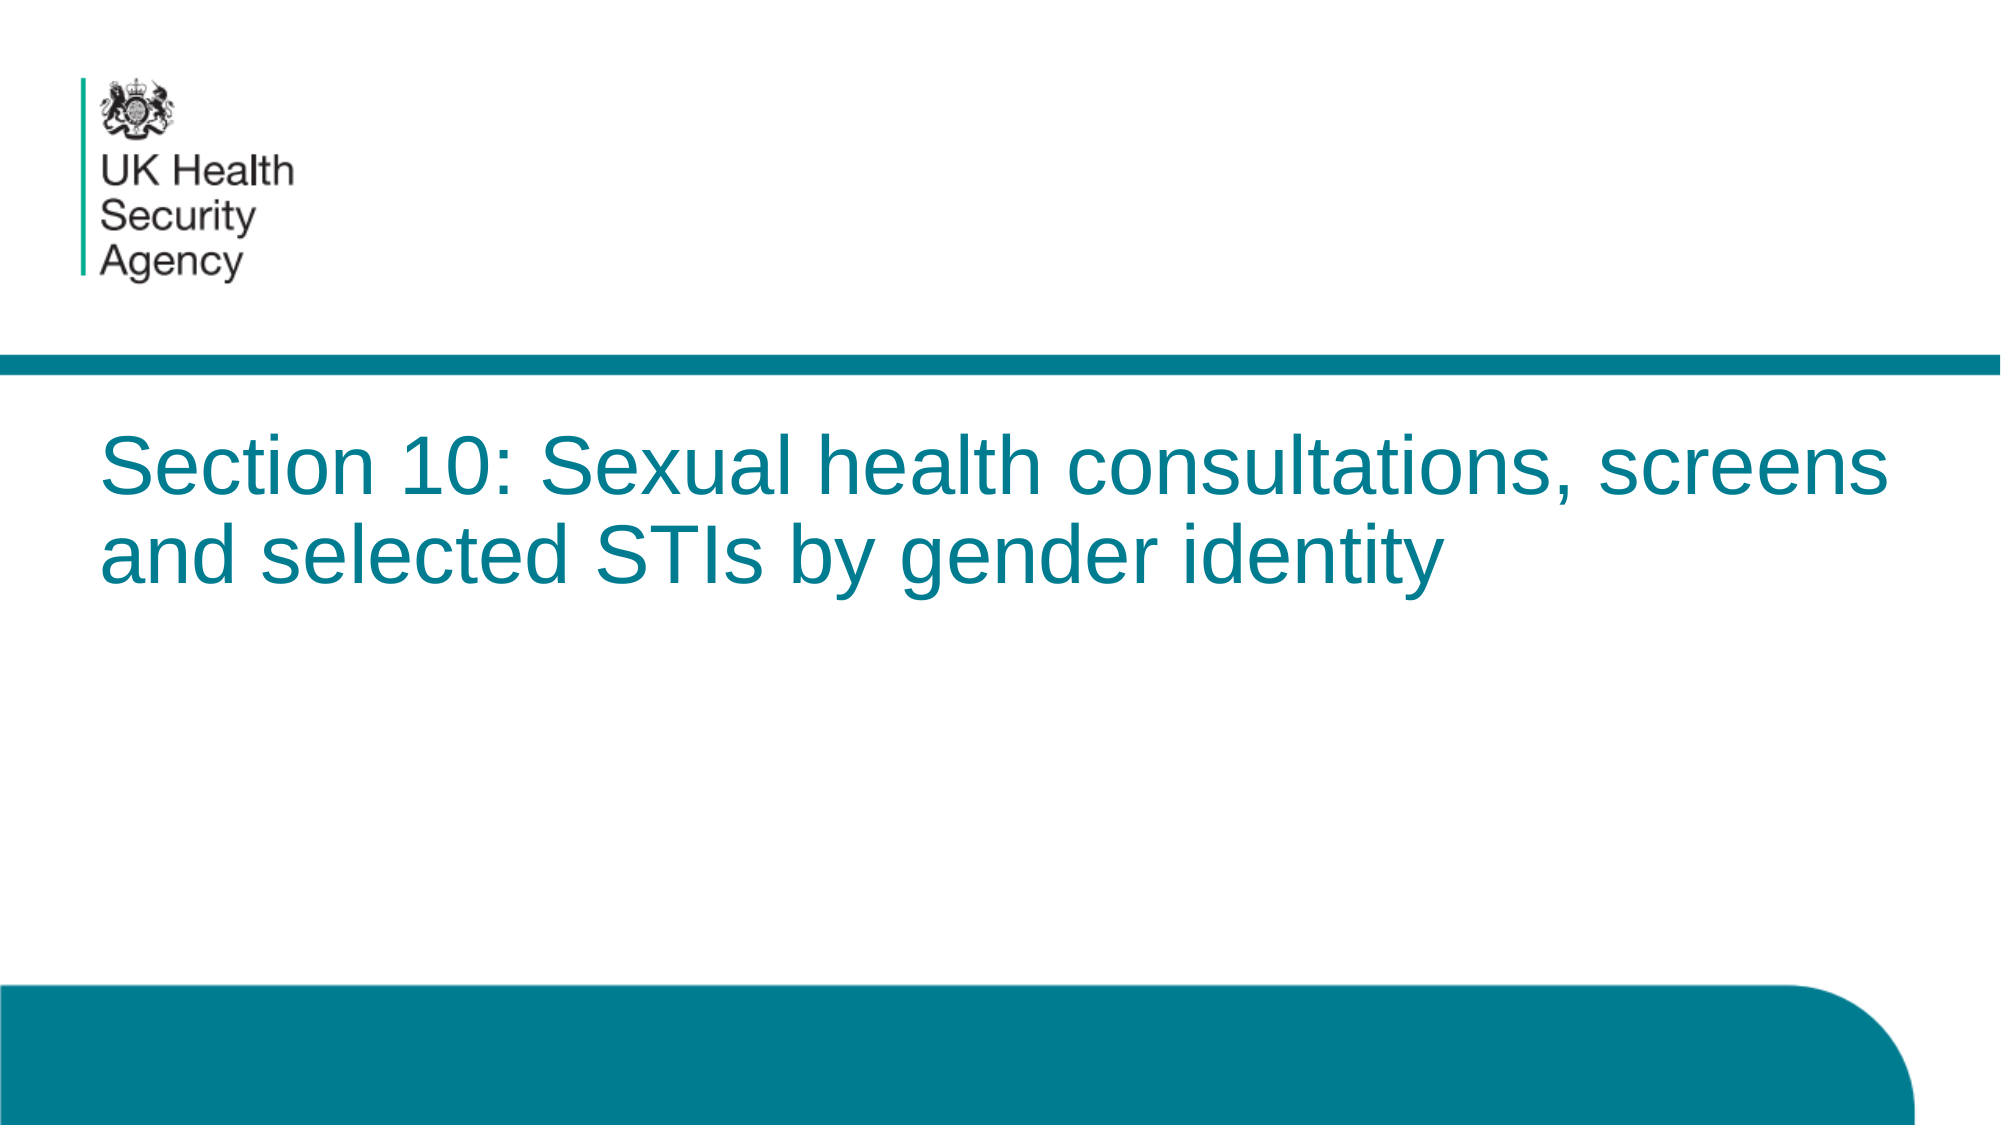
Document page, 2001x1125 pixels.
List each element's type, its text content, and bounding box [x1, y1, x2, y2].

title Section 10: Sexual health consultations, screens and selected STIs by gender identity [84, 414, 1917, 807]
